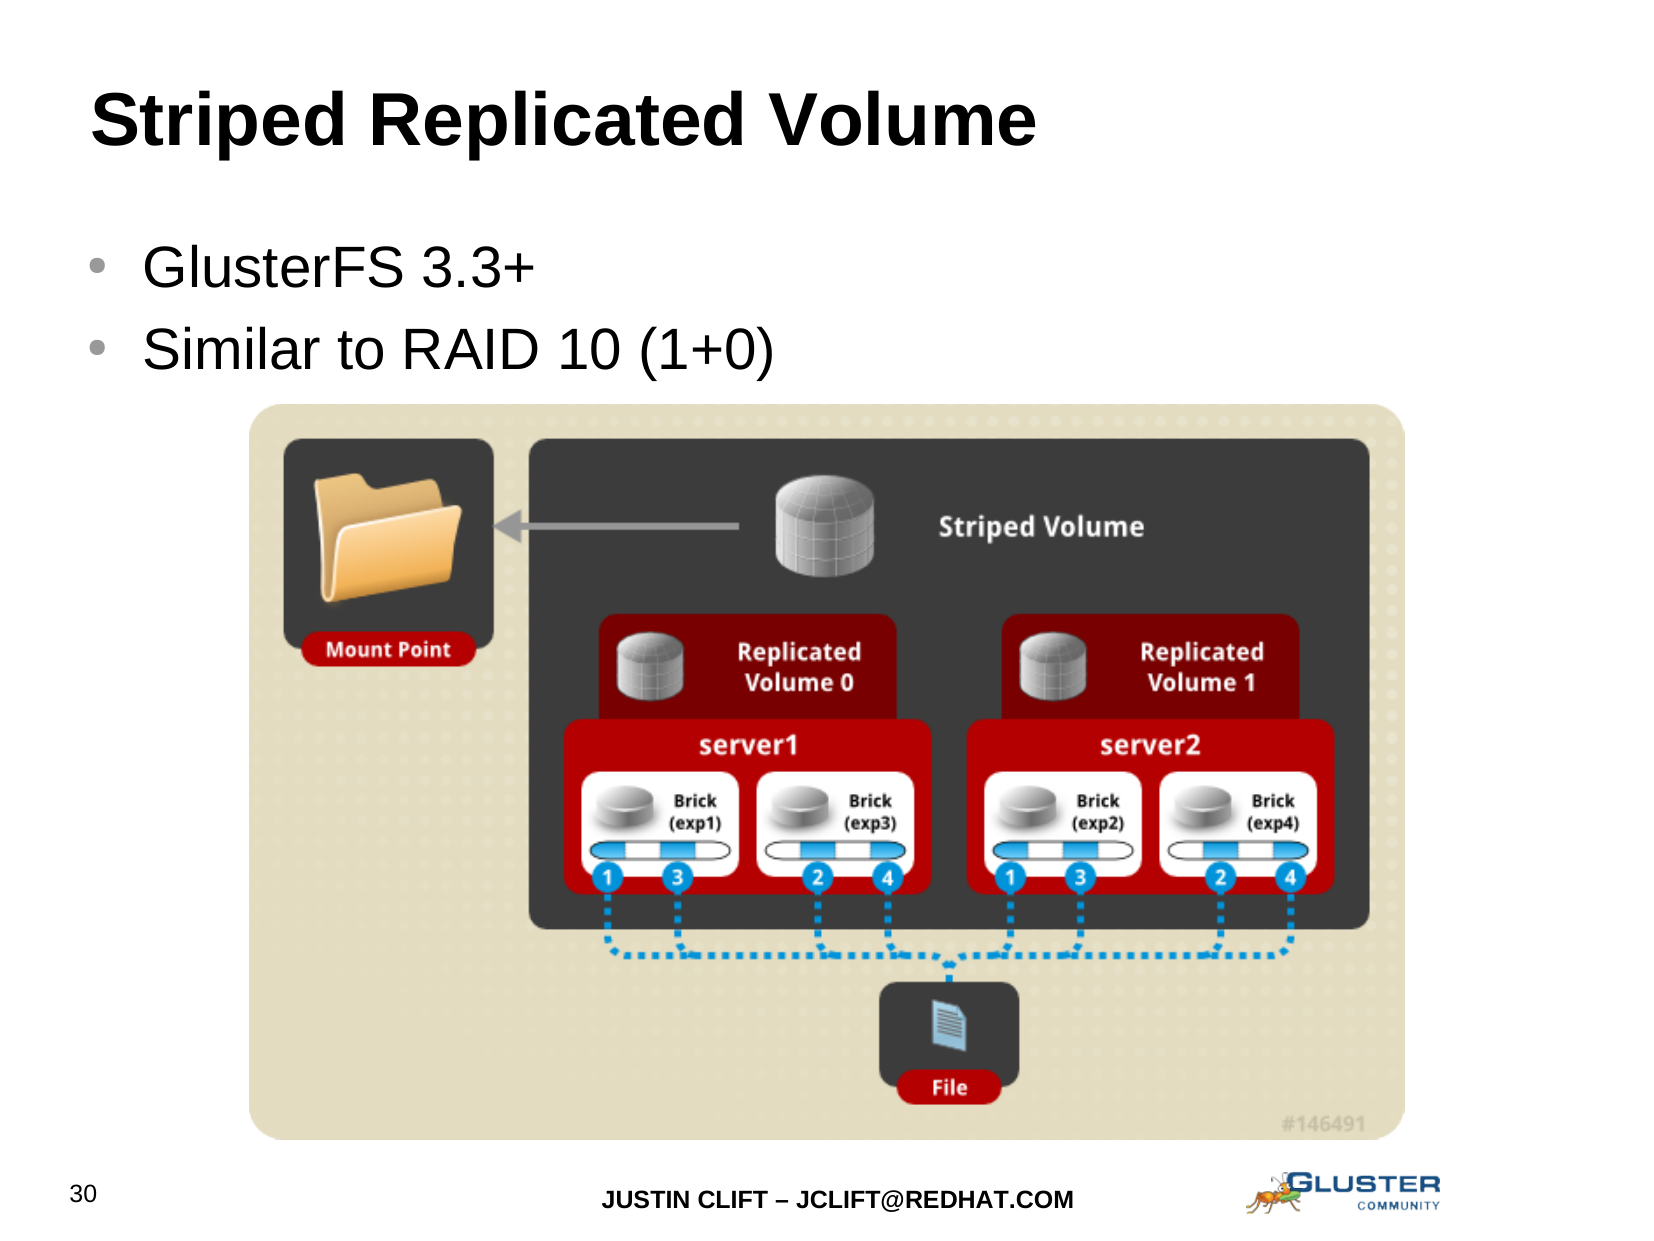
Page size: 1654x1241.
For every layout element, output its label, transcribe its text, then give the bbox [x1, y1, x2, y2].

picture [1246, 1170, 1440, 1215]
title Striped Replicated Volume [90, 15, 1579, 223]
list GlusterFS 3.3+ Similar to RAID 10 (1+0) [86, 233, 1576, 1111]
picture [249, 404, 1405, 1141]
